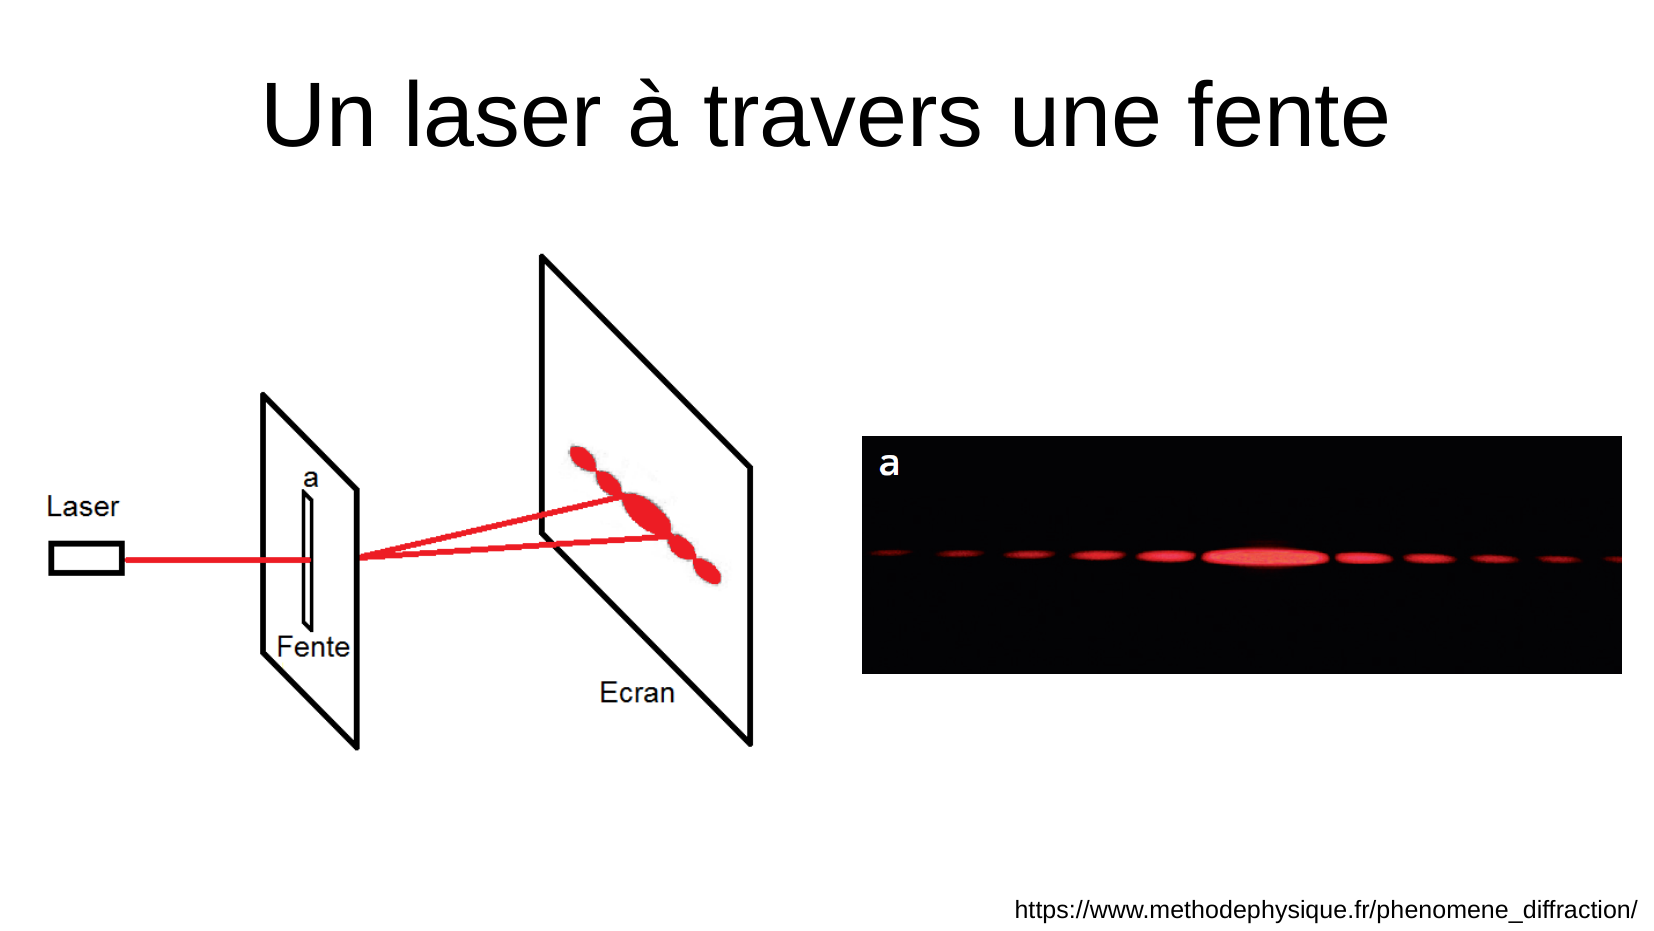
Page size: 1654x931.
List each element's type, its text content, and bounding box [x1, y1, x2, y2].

title Un laser à travers une fente [82, 37, 1571, 193]
picture [23, 234, 804, 768]
picture [862, 436, 1622, 674]
text_box https://www.methodephysique.fr/phenomene_diffraction/ [999, 888, 1654, 931]
